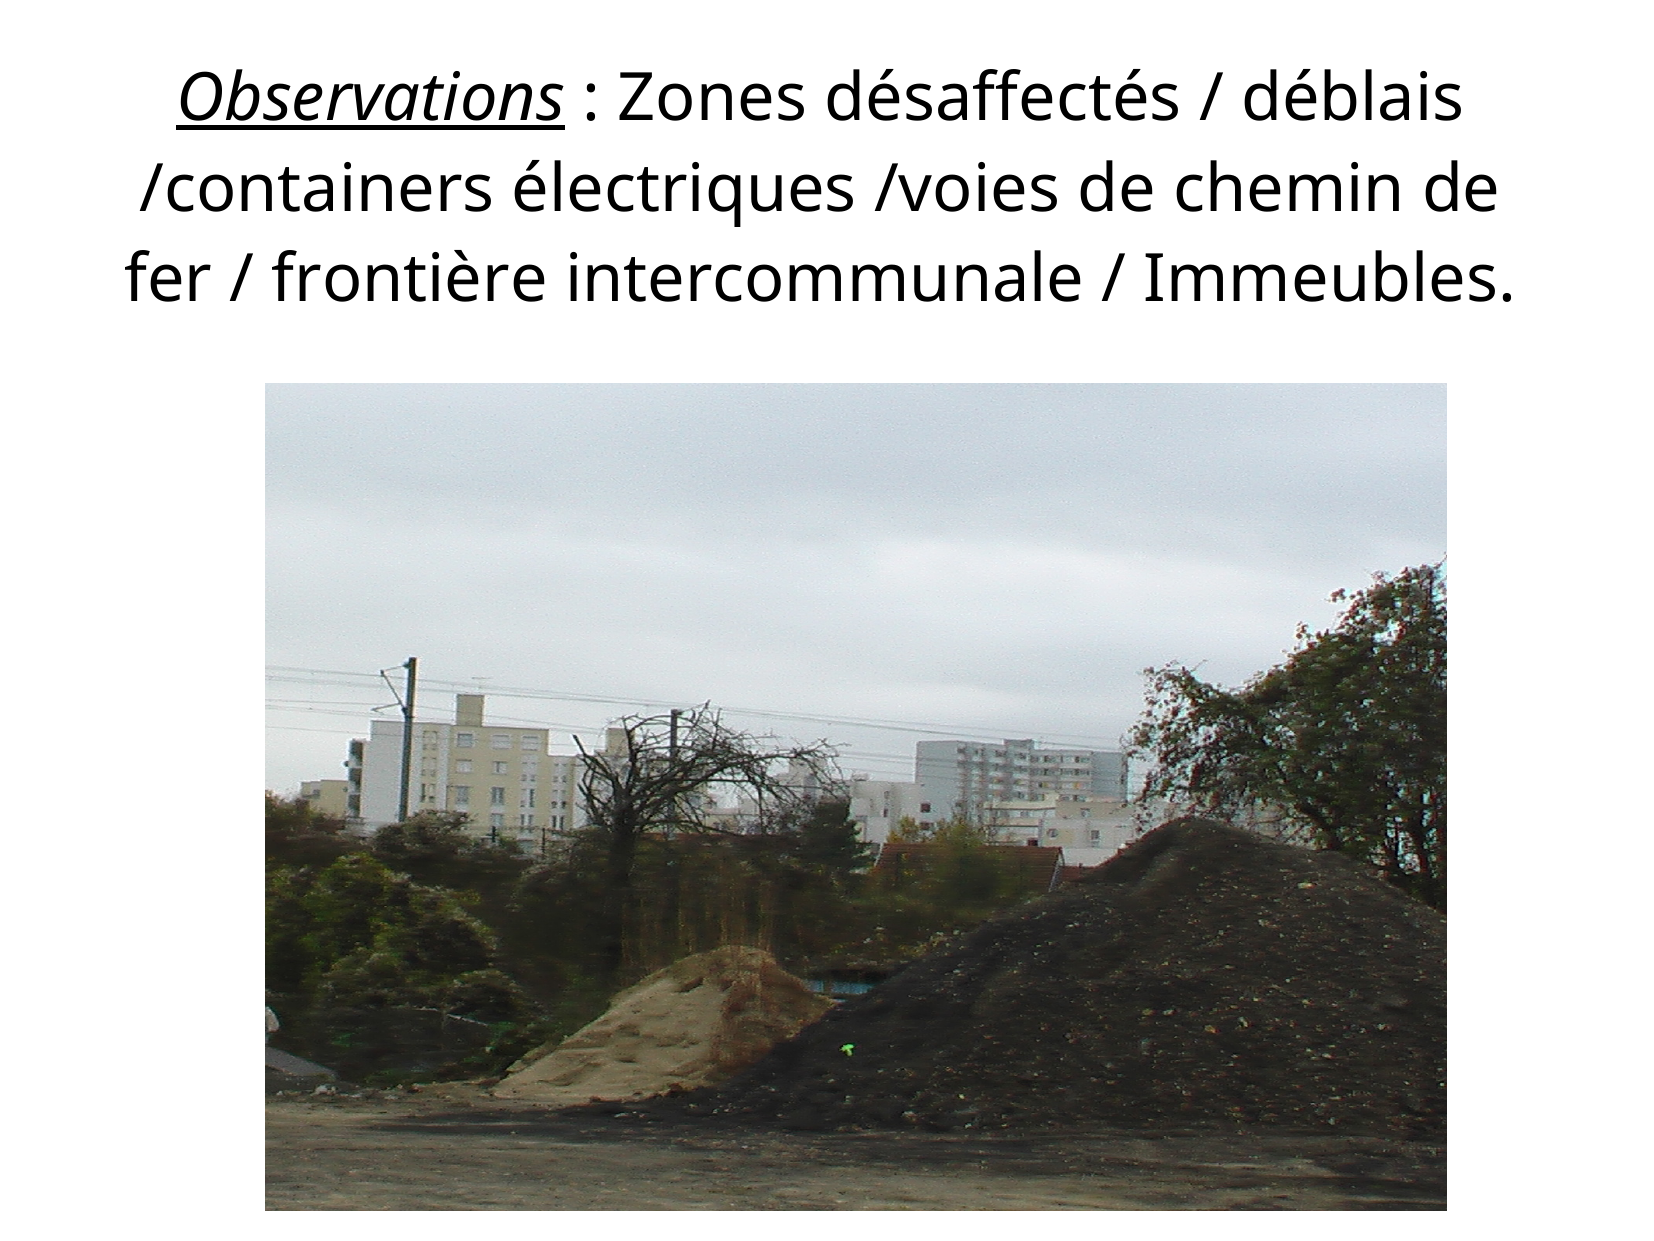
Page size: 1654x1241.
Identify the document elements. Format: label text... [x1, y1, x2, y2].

title Observations : Zones désaffectés / déblais /containers électriques /voies de chemin de fer / frontière intercommunale / Immeubles. [76, 45, 1565, 325]
picture [265, 383, 1447, 1211]
